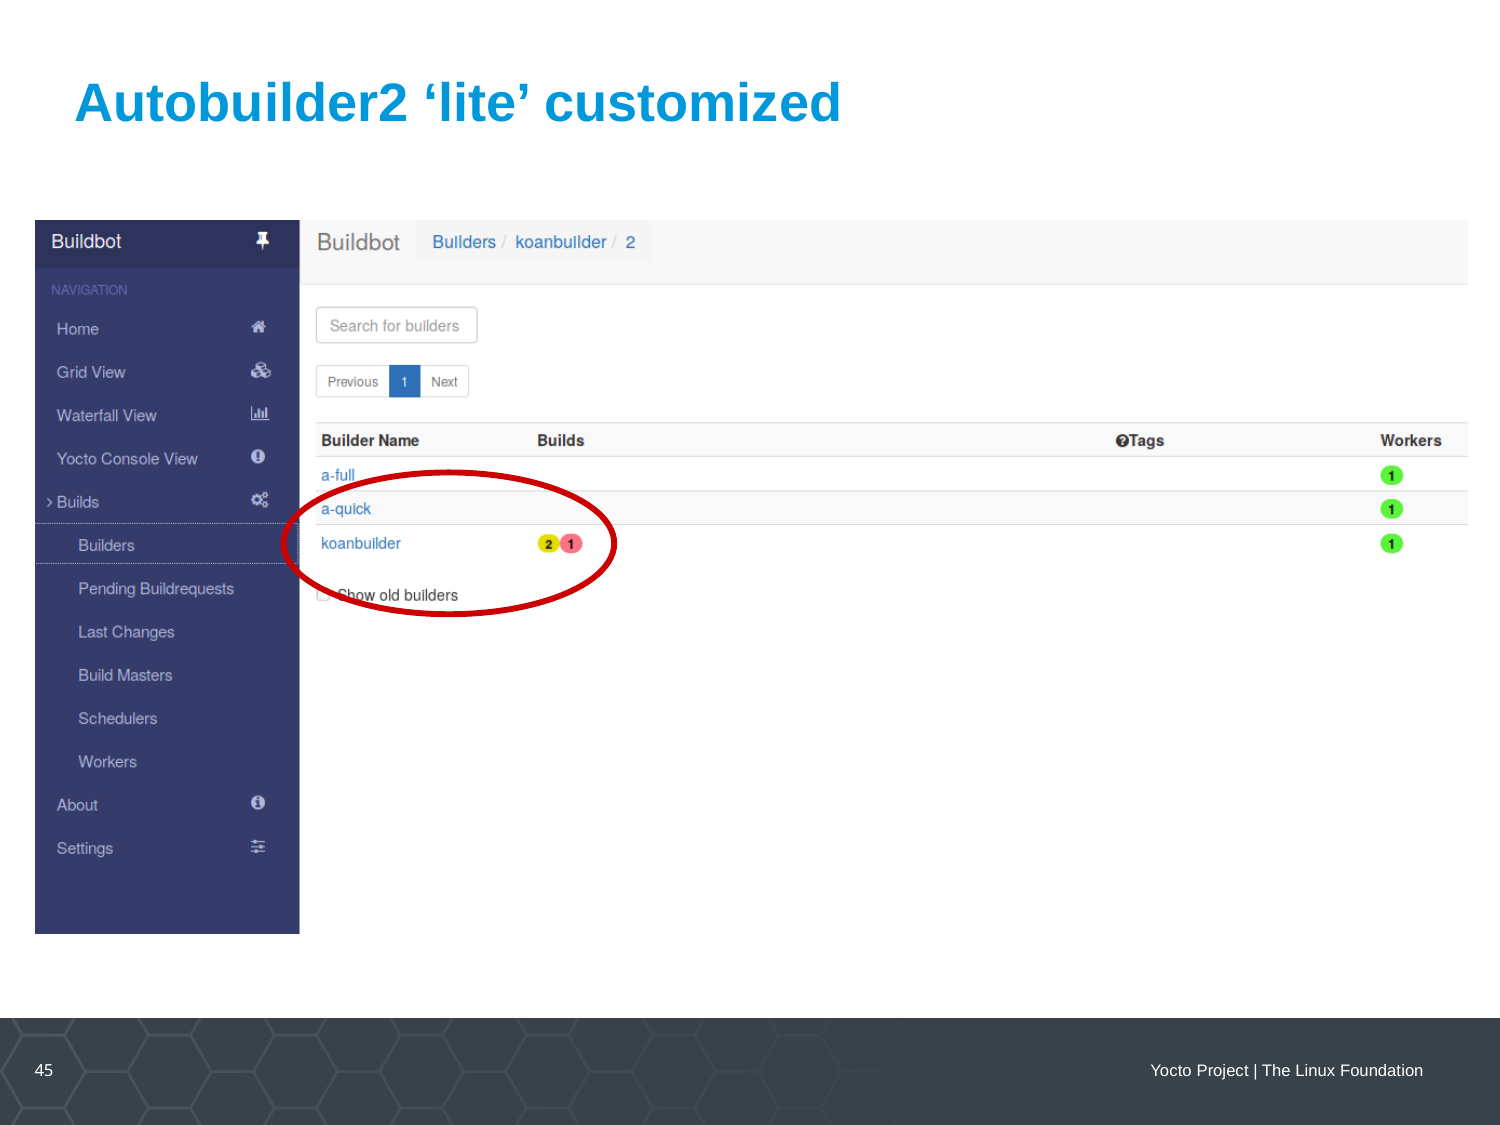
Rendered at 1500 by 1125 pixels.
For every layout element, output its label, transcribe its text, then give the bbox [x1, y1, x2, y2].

picture [0, 0, 1500, 1125]
text_box Autobuilder2 ‘lite’ customized [74, 67, 1424, 154]
